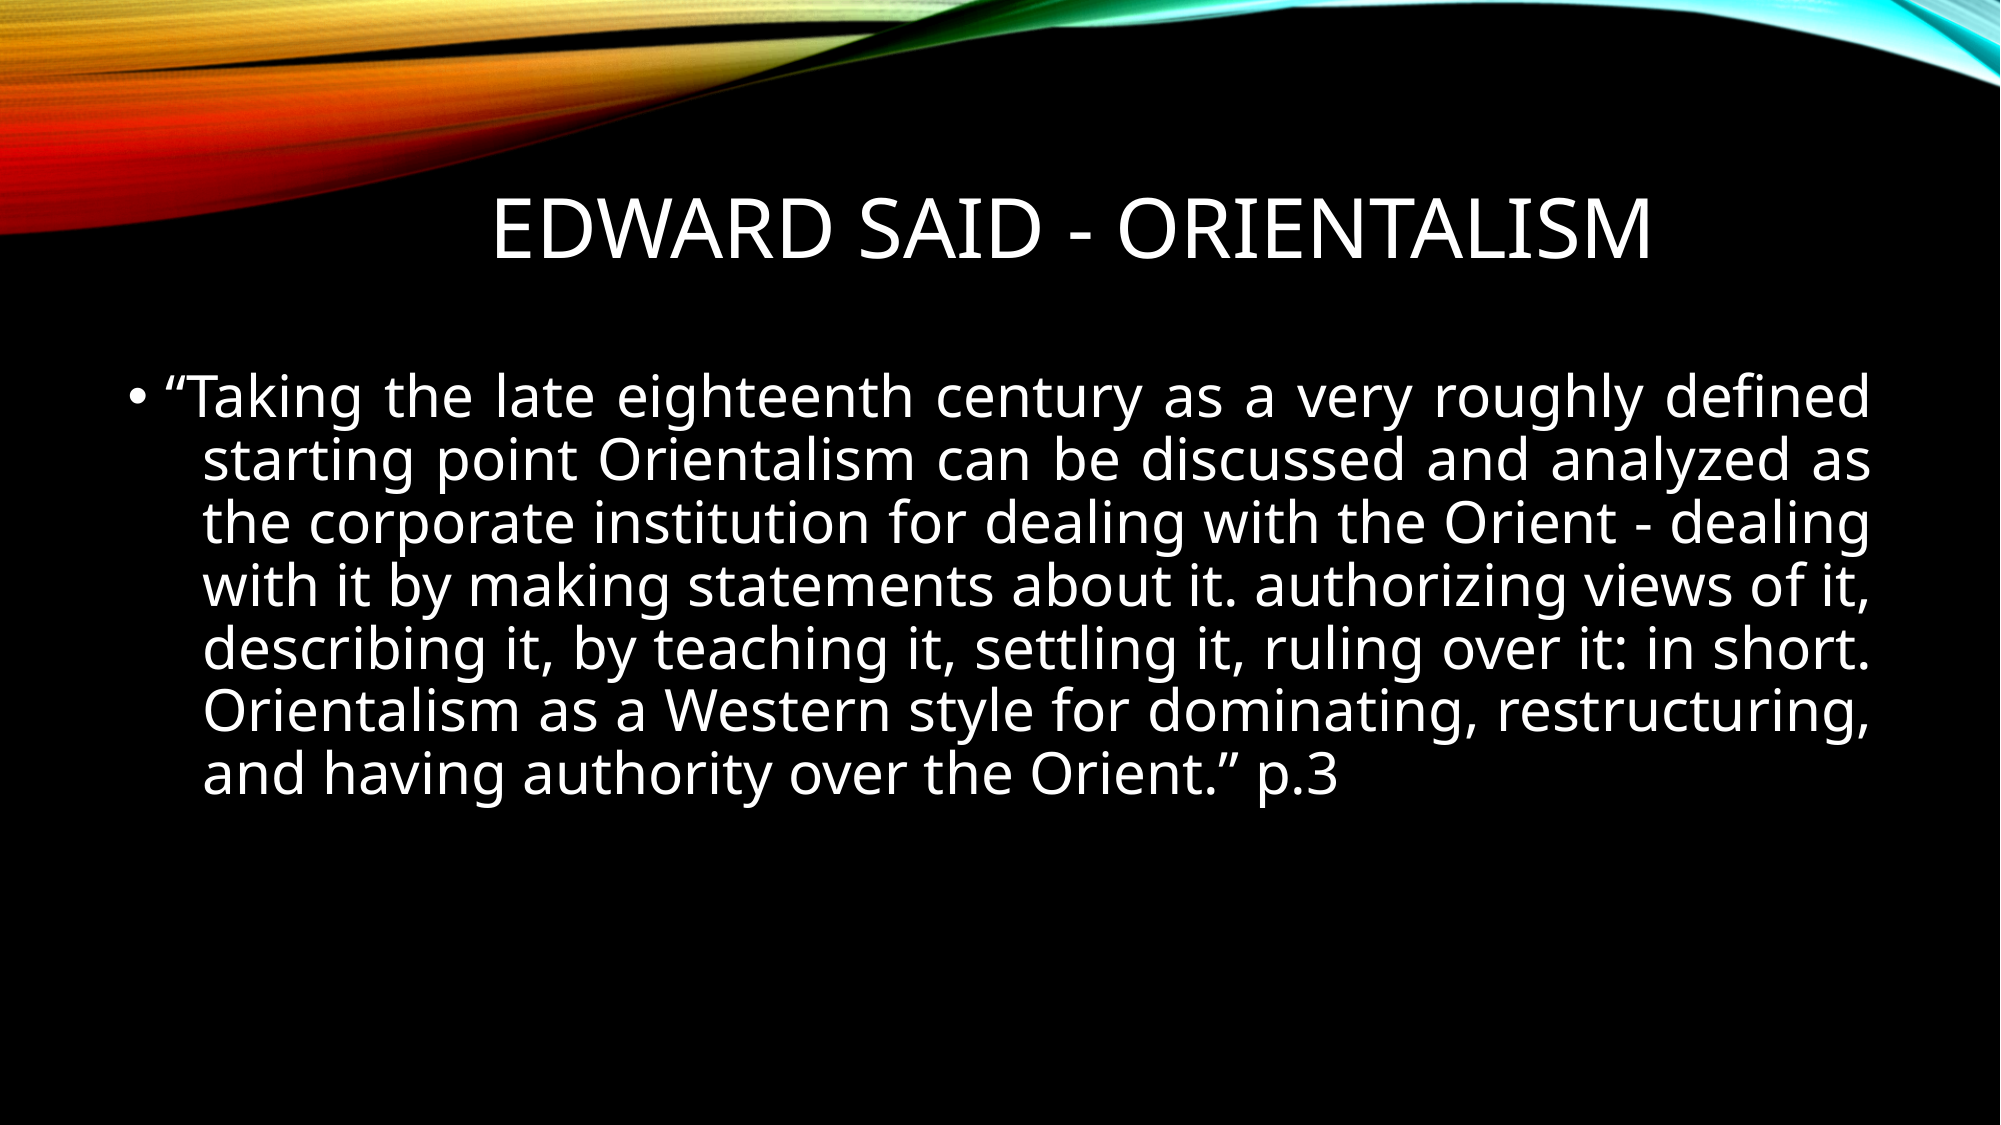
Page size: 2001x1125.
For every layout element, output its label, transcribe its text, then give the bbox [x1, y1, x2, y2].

list “Taking the late eighteenth century as a very roughly defined starting point Orientalism can be discussed and analyzed as the corporate institution for dealing with the Orient - dealing with it by making statements about it. authorizing views of it, describing it, by teaching it, settling it, ruling over it: in short. Orientalism as a Western style for dominating, restructuring, and having authority over the Orient.” p.3 [112, 360, 1888, 1021]
title Edward Said - Orientalism [474, 125, 1888, 338]
